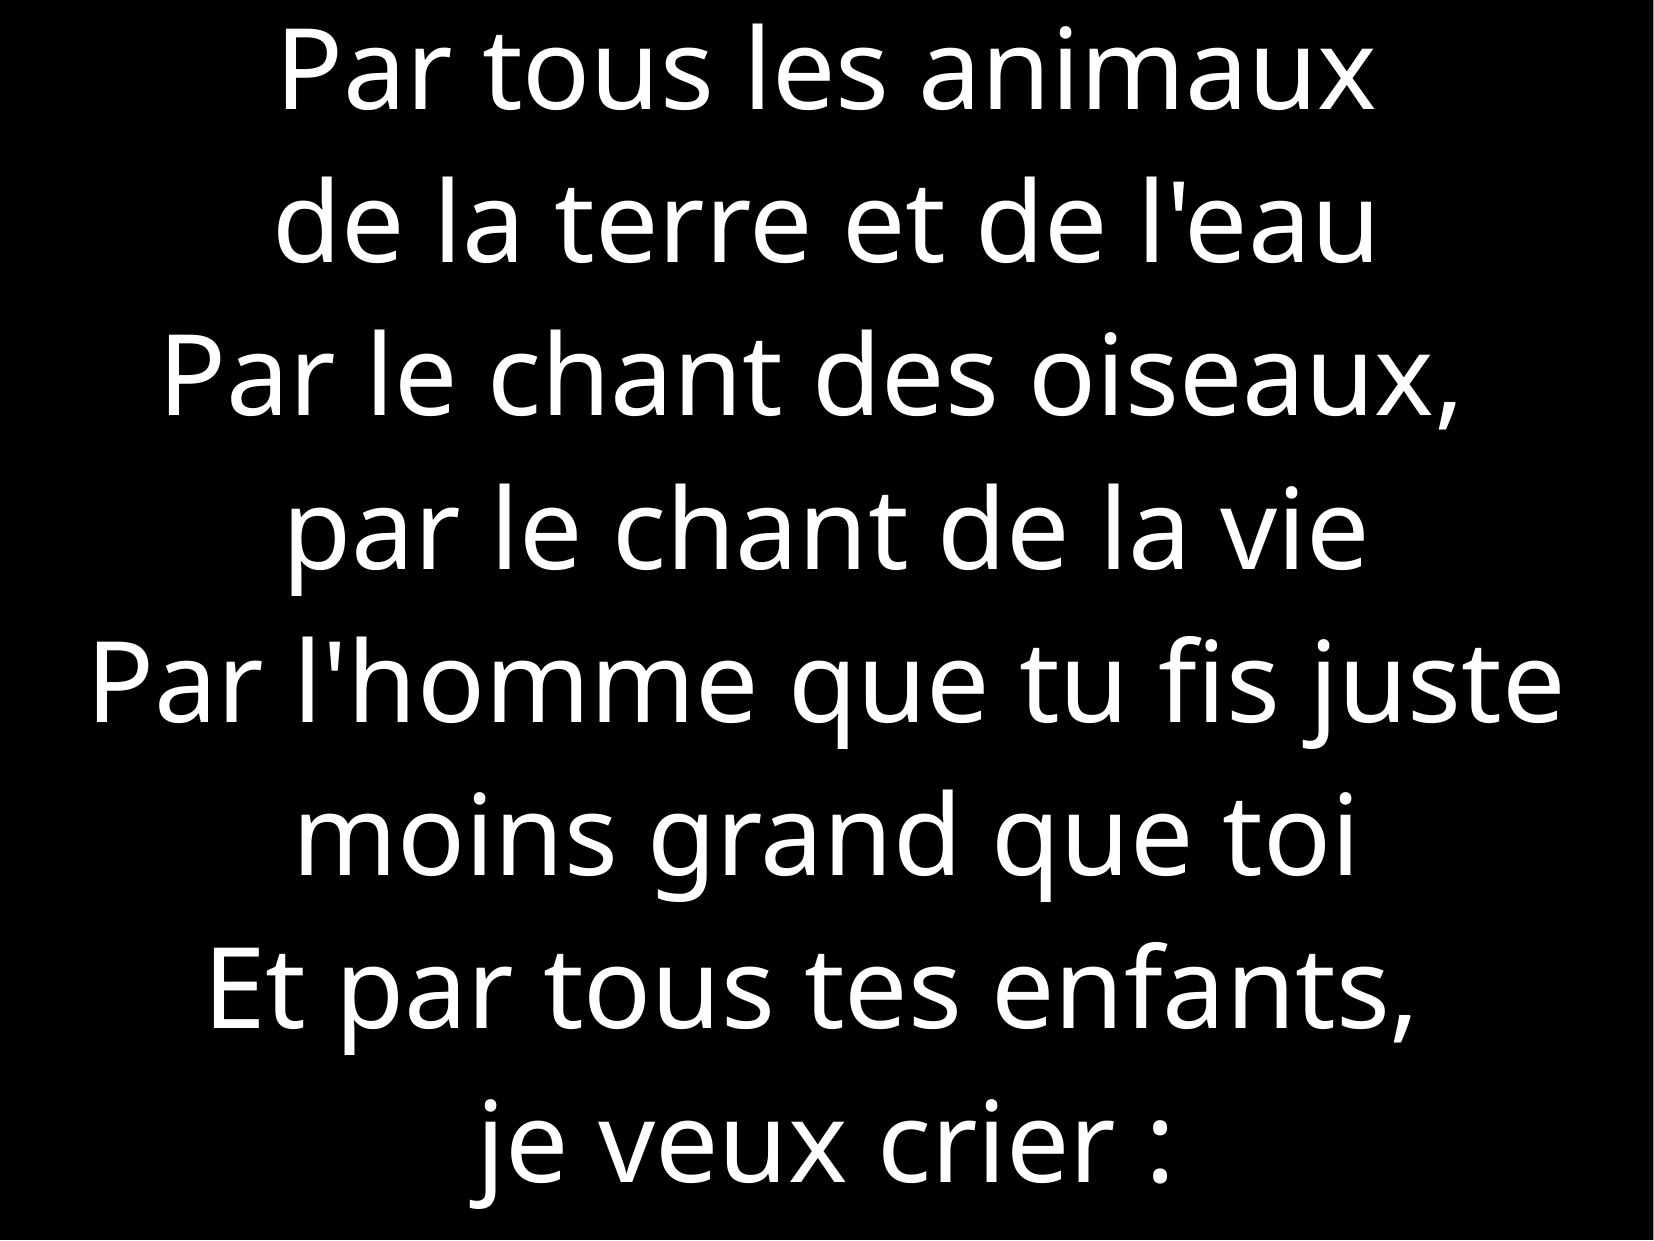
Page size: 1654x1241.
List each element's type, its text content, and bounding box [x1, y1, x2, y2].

subtitle Par tous les animaux de la terre et de l'eau Par le chant des oiseaux, par le chant de la vie Par l'homme que tu fis juste moins grand que toi Et par tous tes enfants, je veux crier : [11, 0, 1642, 1241]
